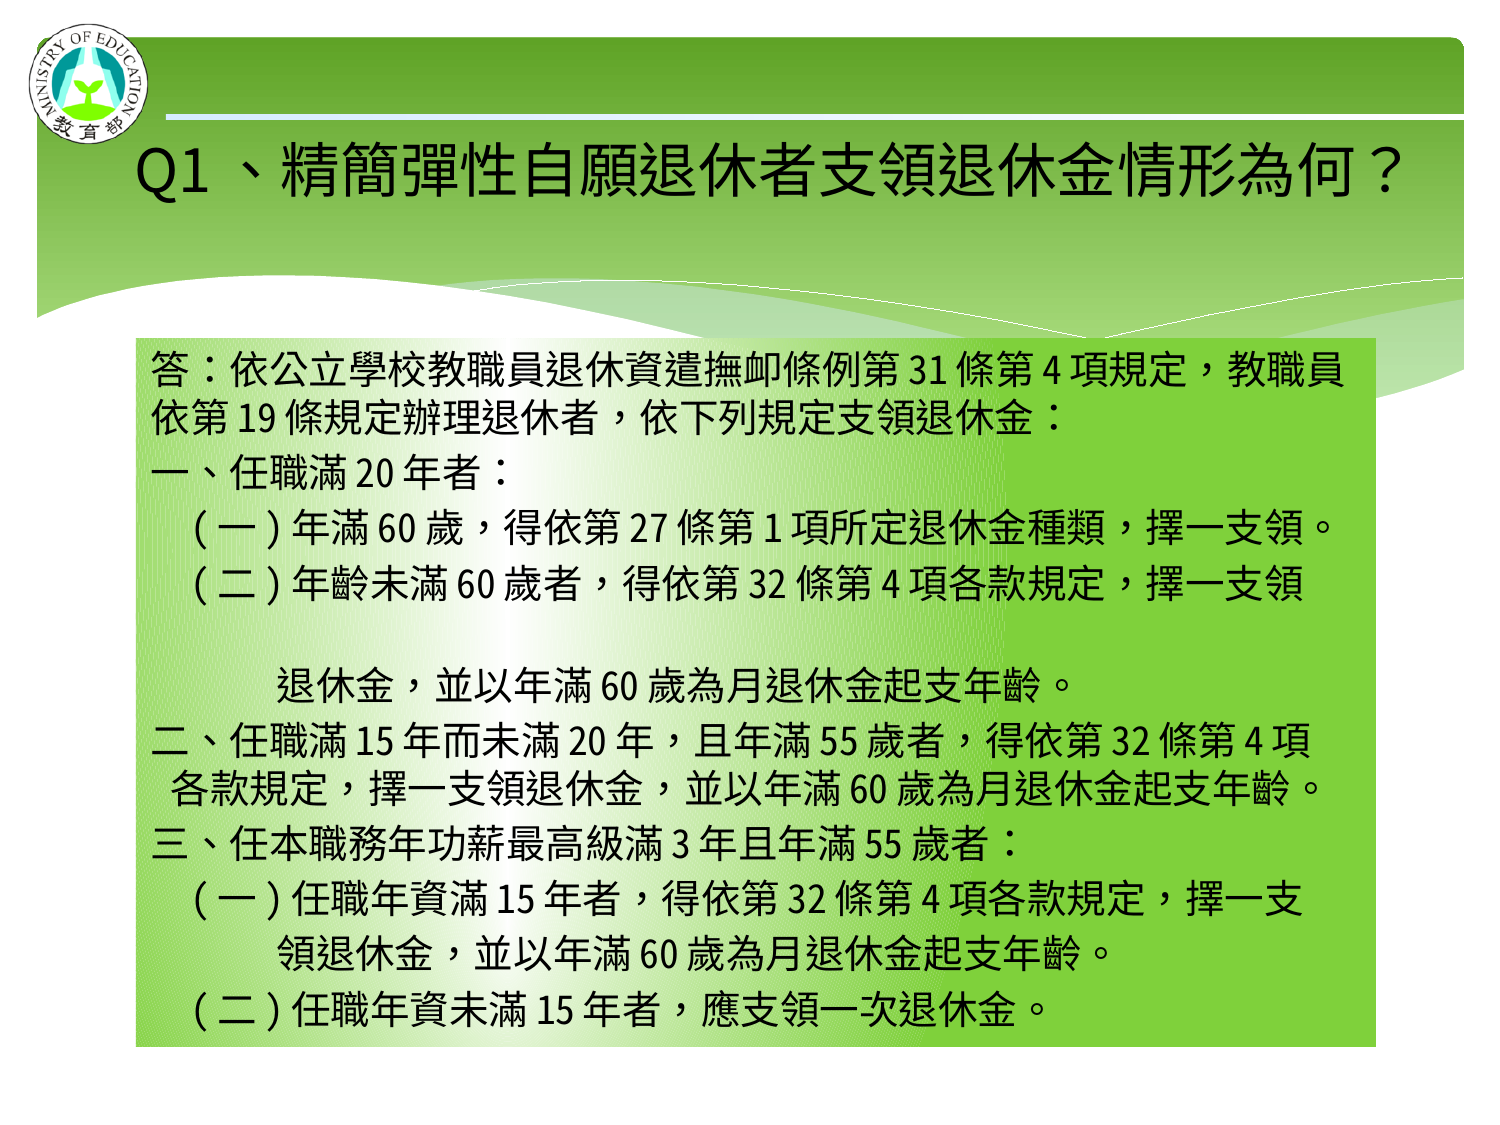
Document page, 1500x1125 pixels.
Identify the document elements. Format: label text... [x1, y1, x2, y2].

title Q1、精簡彈性自願退休者支領退休金情形為何？ [100, 101, 1451, 308]
list 答：依公立學校教職員退休資遣撫卹條例第31條第4項規定，教職員依第19條規定辦理退休者，依下列規定支領退休金： 一、任職滿20年者： (一)年滿60歲，得依第27條第1項所定退休金種類，擇一支領。 (二)年齡未滿60歲者，得依第32條第4項各款規定，擇一支領 退休金，並以年滿60歲為月退休金起支年齡。 二、任職滿15年而未滿20年，且年滿55歲者，得依第32條第4項 各款規定，擇一支領退休金，並以年滿60歲為月退休金起支年齡。 三、任本職務年功薪最高級滿3年且年滿55歲者： (一)任職年資滿15年者，得依第32條第4項各款規定，擇一支 領退休金，並以年滿60歲為月退休金起支年齡。 (二)任職年資未滿15年者，應支領一次退休金。 [135, 338, 1376, 1047]
picture [27, 22, 149, 145]
